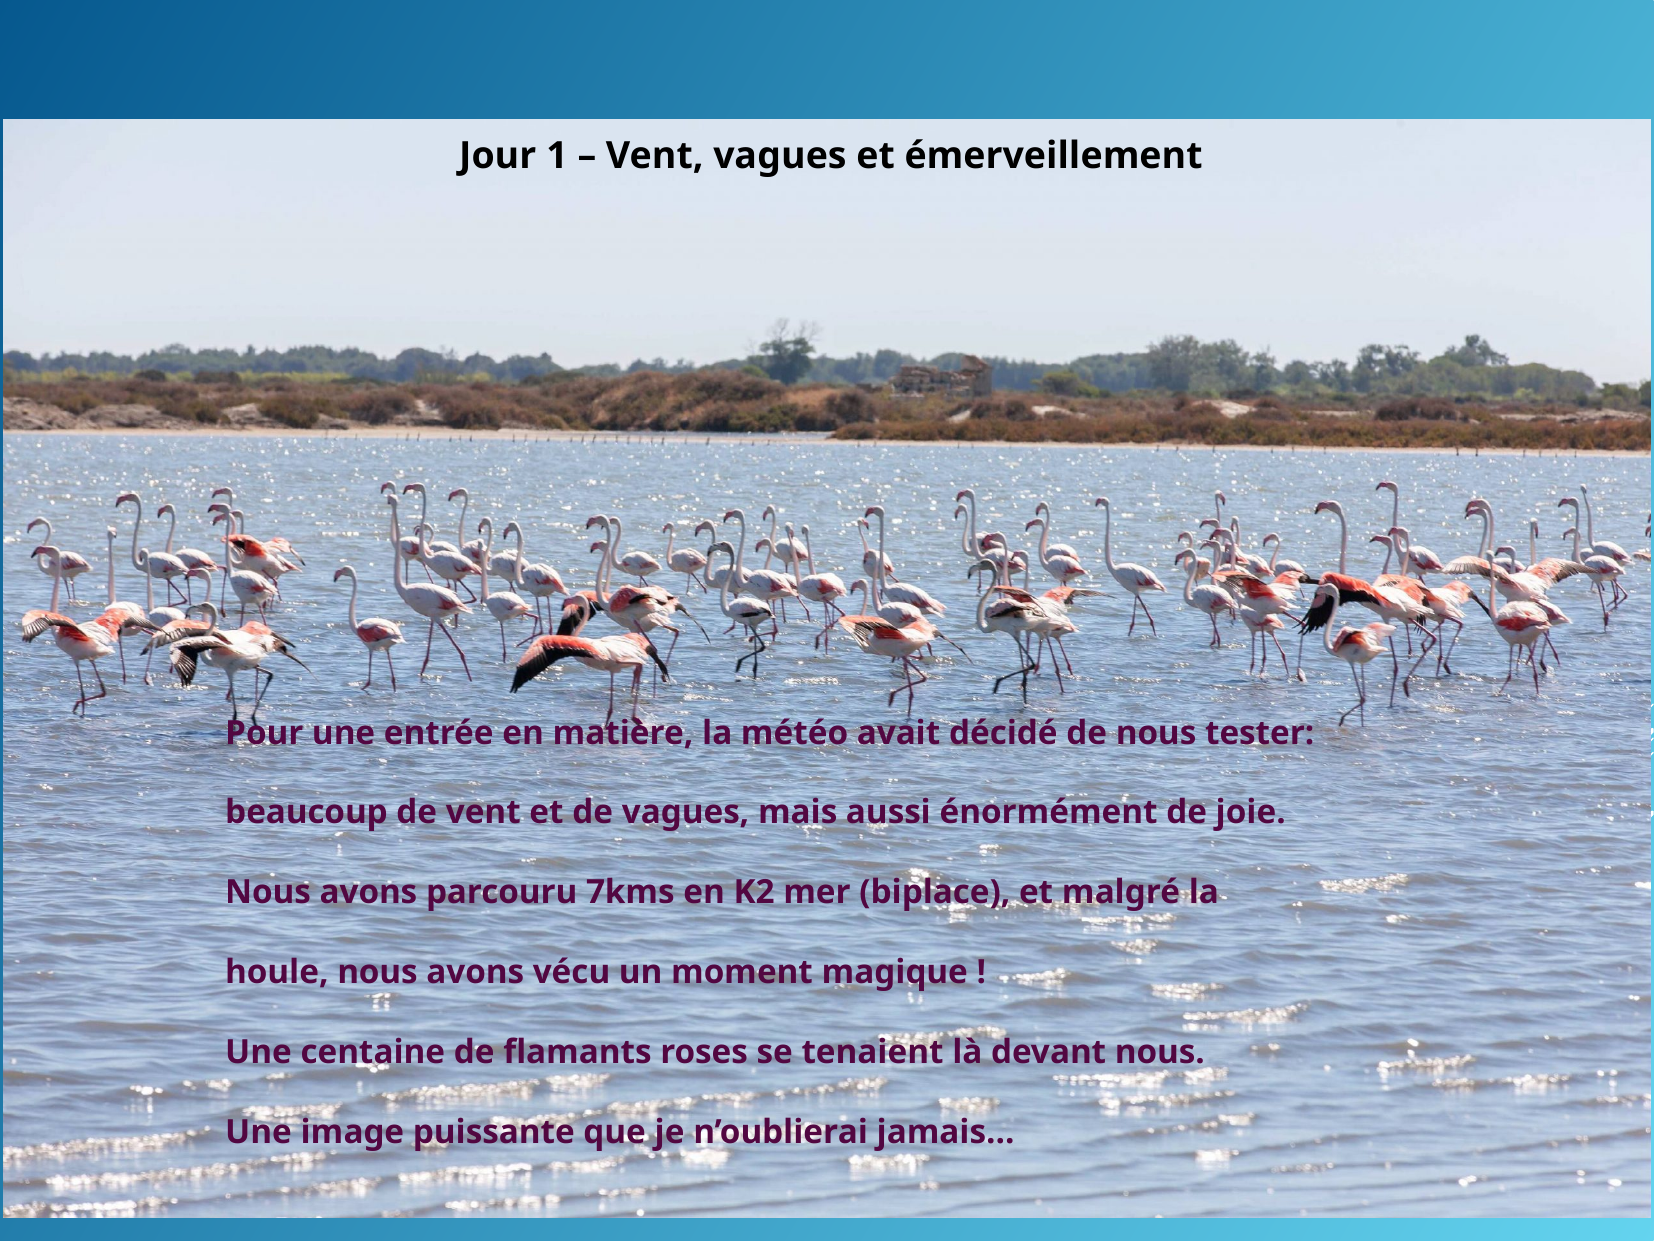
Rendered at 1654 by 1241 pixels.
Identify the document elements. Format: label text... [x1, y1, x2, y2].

text_box Jour 1 – Vent, vagues et émerveillement Pour une entrée en matière, la météo avait décidé de nous tester: beaucoup de vent et de vagues, mais aussi énormément de joie. Nous avons parcouru 7kms en K2 mer (biplace), et malgré la houle, nous avons vécu un moment magique ! Une centaine de flamants roses se tenaient là devant nous. Une image puissante que je n’oublierai jamais… [210, 33, 1375, 1160]
picture [3, 120, 1651, 1218]
